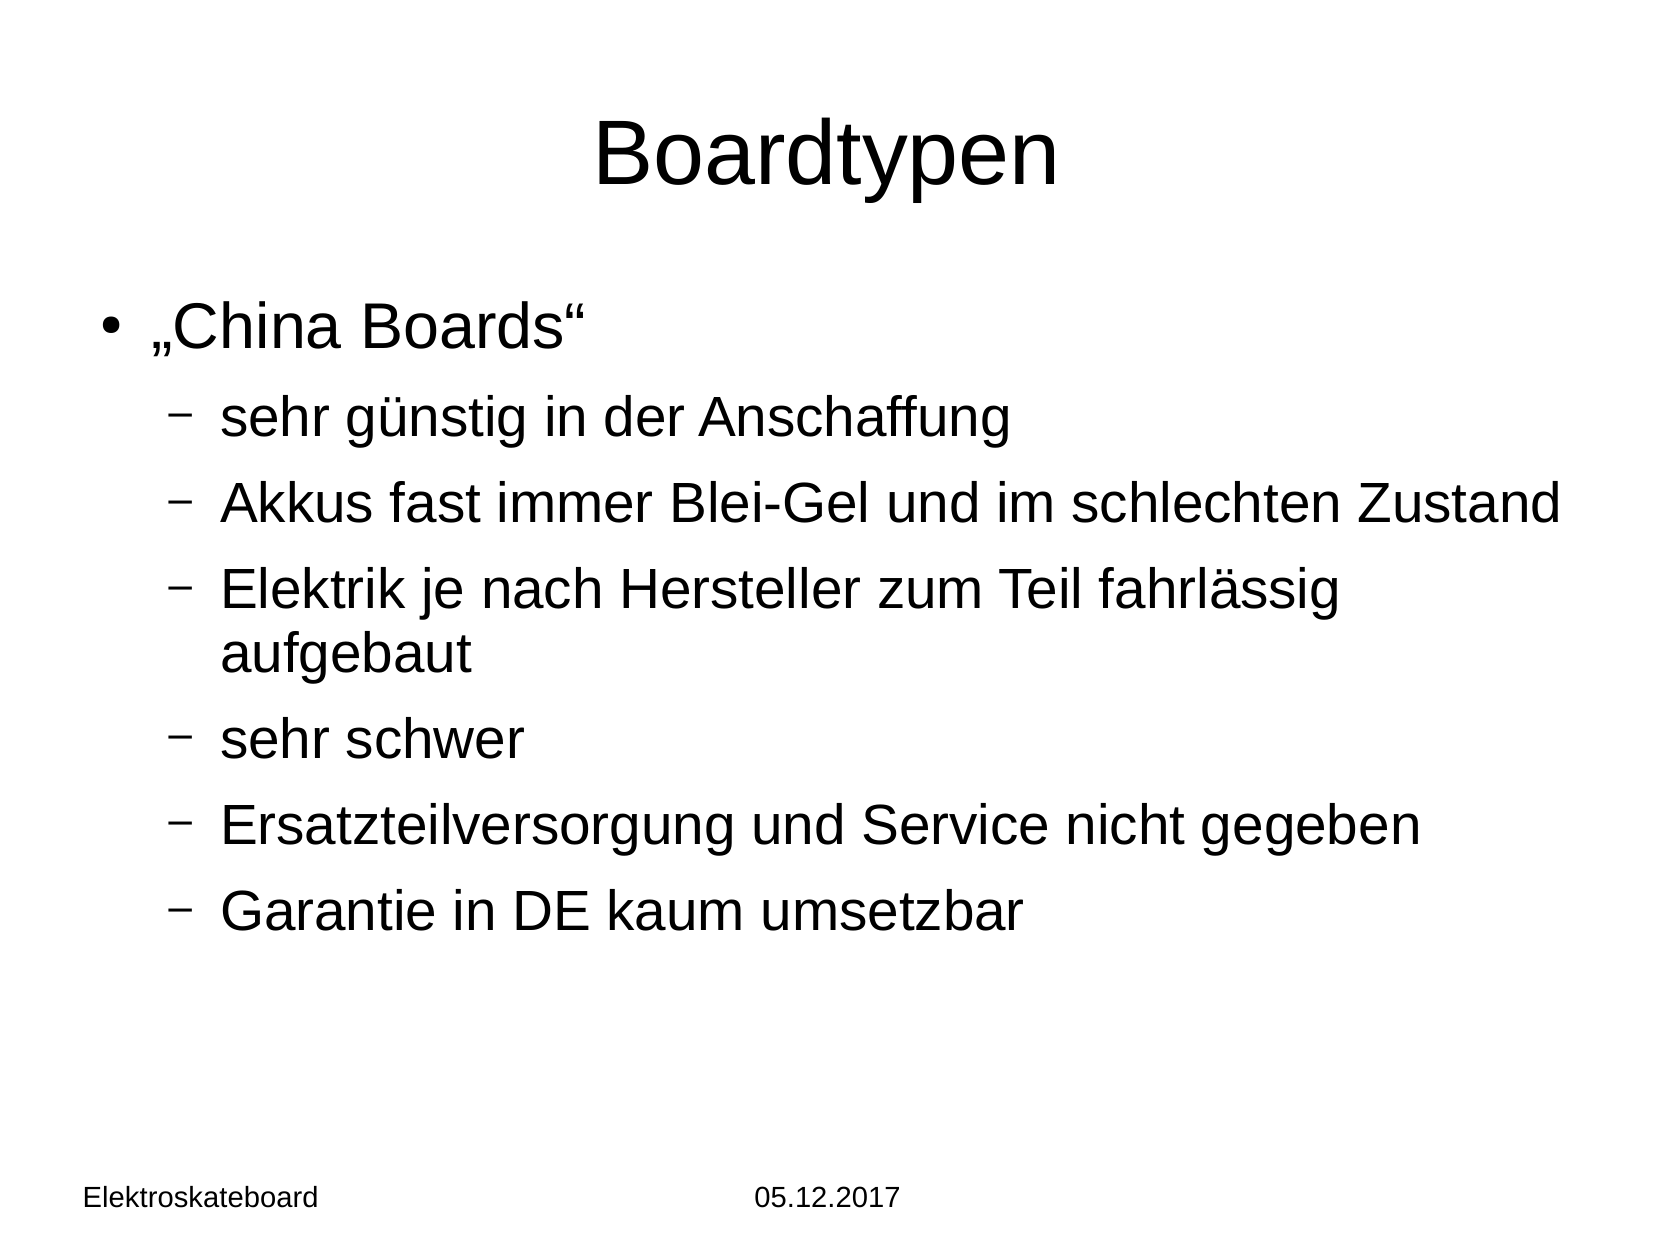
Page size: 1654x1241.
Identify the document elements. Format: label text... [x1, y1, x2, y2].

title Boardtypen [82, 49, 1571, 257]
list „China Boards“ sehr günstig in der Anschaffung Akkus fast immer Blei-Gel und im schlechten Zustand Elektrik je nach Hersteller zum Teil fahrlässig aufgebaut sehr schwer Ersatzteilversorgung und Service nicht gegeben Garantie in DE kaum umsetzbar [82, 290, 1571, 1010]
